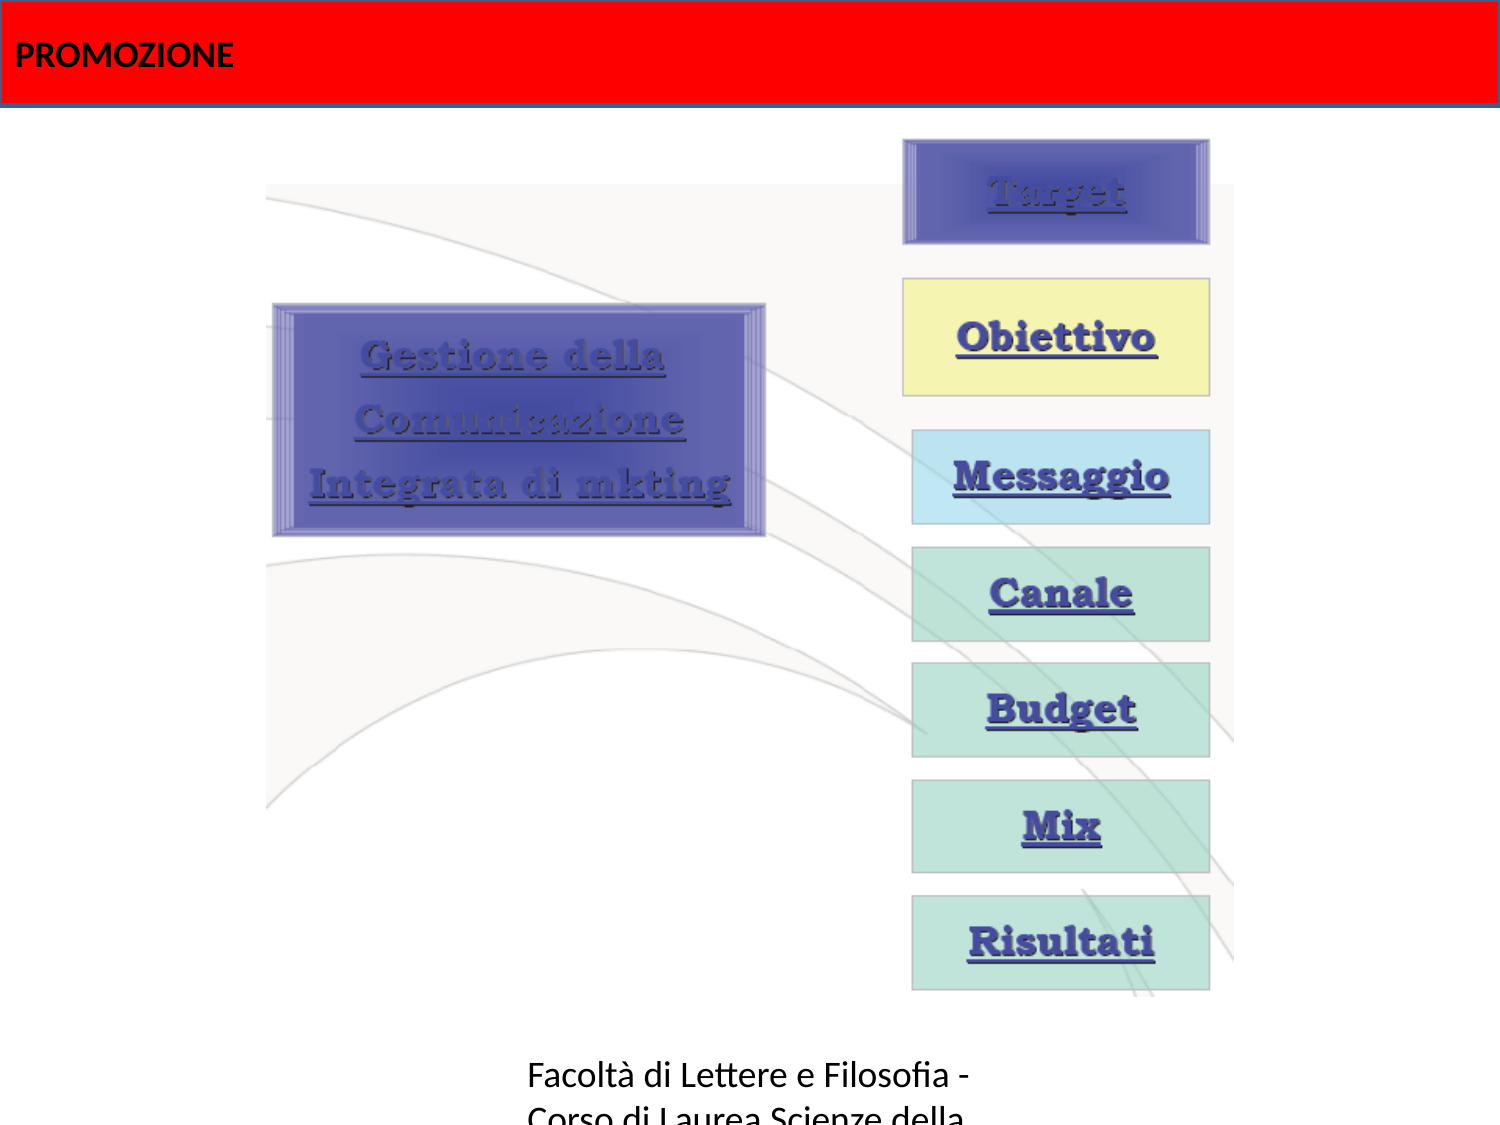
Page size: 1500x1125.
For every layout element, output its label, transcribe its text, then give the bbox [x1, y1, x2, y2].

footer Facoltà di Lettere e Filosofia - Corso di Laurea Scienze della Comunicazione – Economia e Gestione dell’impresa Gianluca Gariuolo [512, 1042, 988, 1103]
picture [266, 128, 1234, 997]
text_box PROMOZIONE [0, 0, 1500, 106]
